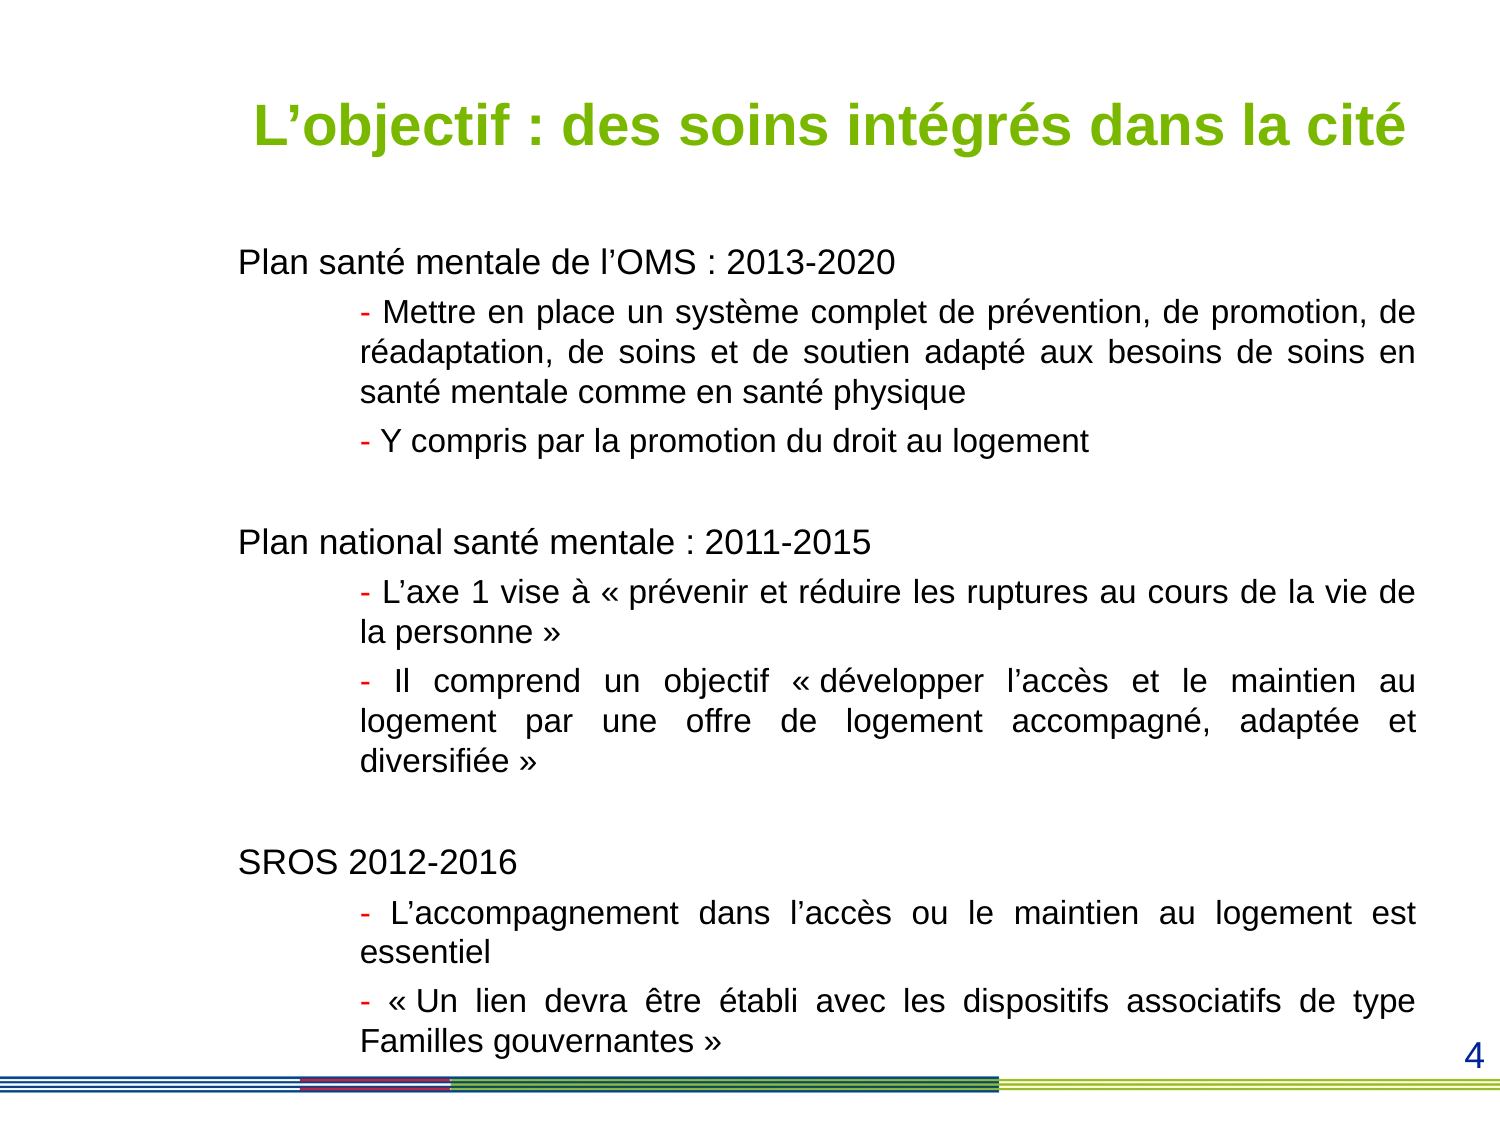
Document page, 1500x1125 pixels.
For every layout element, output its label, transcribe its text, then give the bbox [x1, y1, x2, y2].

picture [0, 1070, 1500, 1098]
text_box Plan santé mentale de l’OMS : 2013-2020 - Mettre en place un système complet de prévention, de promotion, de réadaptation, de soins et de soutien adapté aux besoins de soins en santé mentale comme en santé physique - Y compris par la promotion du droit au logement Plan national santé mentale : 2011-2015 - L’axe 1 vise à « prévenir et réduire les ruptures au cours de la vie de la personne » - Il comprend un objectif « développer l’accès et le maintien au logement par une offre de logement accompagné, adaptée et diversifiée » SROS 2012-2016 - L’accompagnement dans l’accès ou le maintien au logement est essentiel - « Un lien devra être établi avec les dispositifs associatifs de type Familles gouvernantes » [82, 188, 1433, 1005]
text_box L’objectif : des soins intégrés dans la cité [29, 36, 1500, 209]
